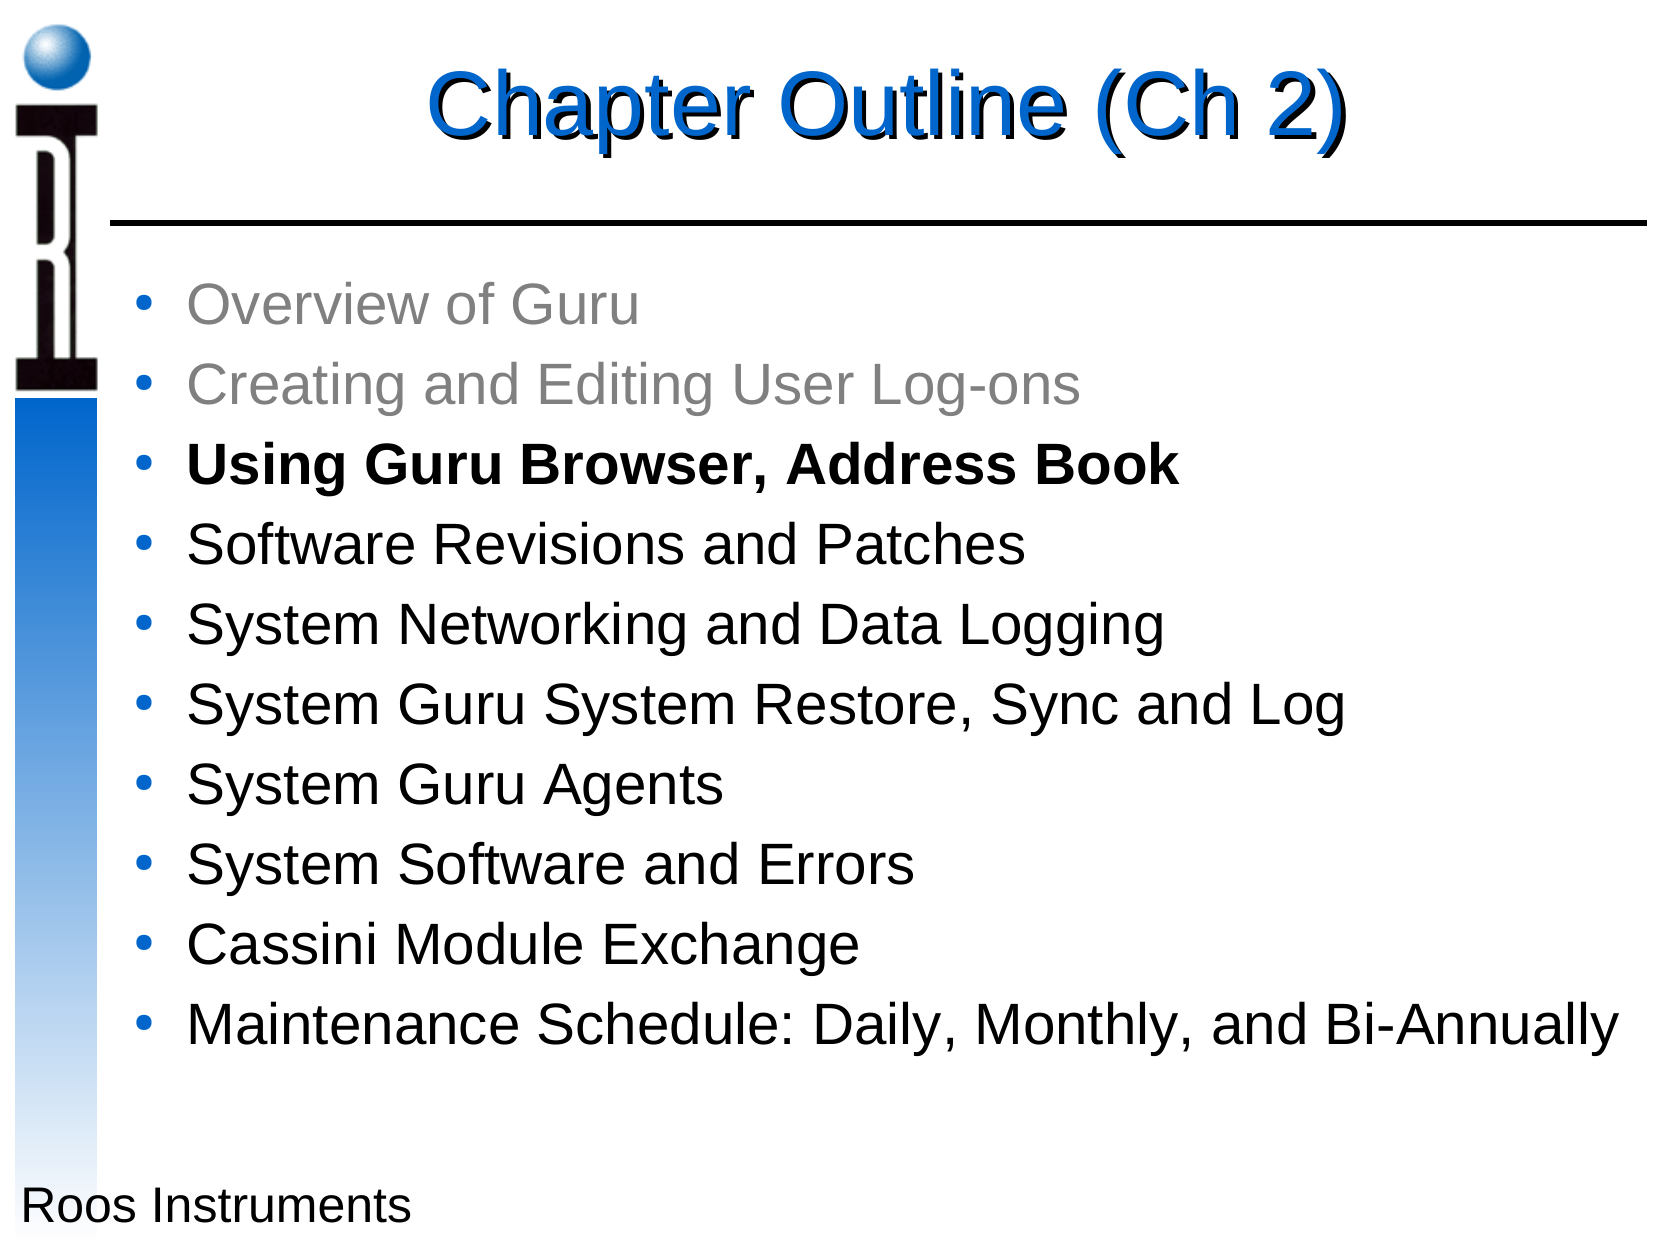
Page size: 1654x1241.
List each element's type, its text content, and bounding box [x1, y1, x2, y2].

title Chapter Outline (Ch 2) [121, 0, 1654, 208]
picture [11, 20, 103, 398]
list Overview of Guru Creating and Editing User Log-ons Using Guru Browser, Address Book Software Revisions and Patches System Networking and Data Logging System Guru System Restore, Sync and Log System Guru Agents System Software and Errors Cassini Module Exchange Maintenance Schedule: Daily, Monthly, and Bi-Annually [115, 271, 1645, 1135]
